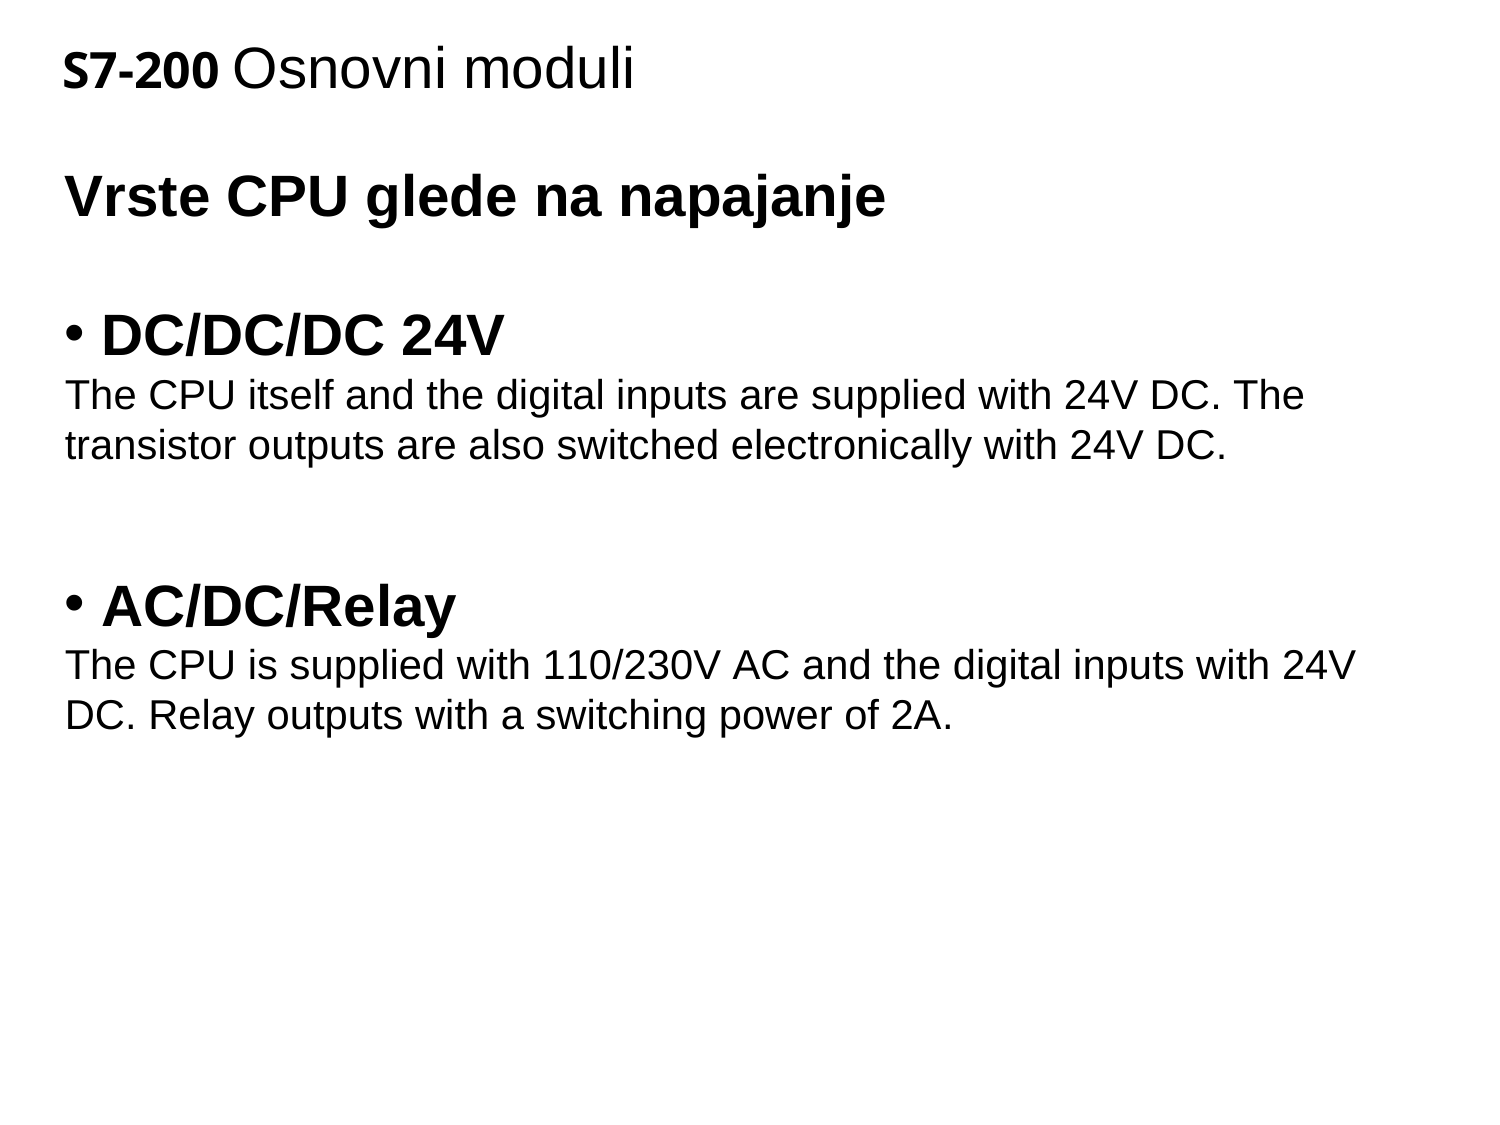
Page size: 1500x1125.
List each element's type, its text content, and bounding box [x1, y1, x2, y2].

text_box S7-200 Osnovni moduli [47, 22, 651, 108]
text_box Vrste CPU glede na napajanje DC/DC/DC 24V The CPU itself and the digital inputs are supplied with 24V DC. The transistor outputs are also switched electronically with 24V DC. AC/DC/Relay The CPU is supplied with 110/230V AC and the digital inputs with 24V DC. Relay outputs with a switching power of 2A. [50, 149, 1391, 746]
